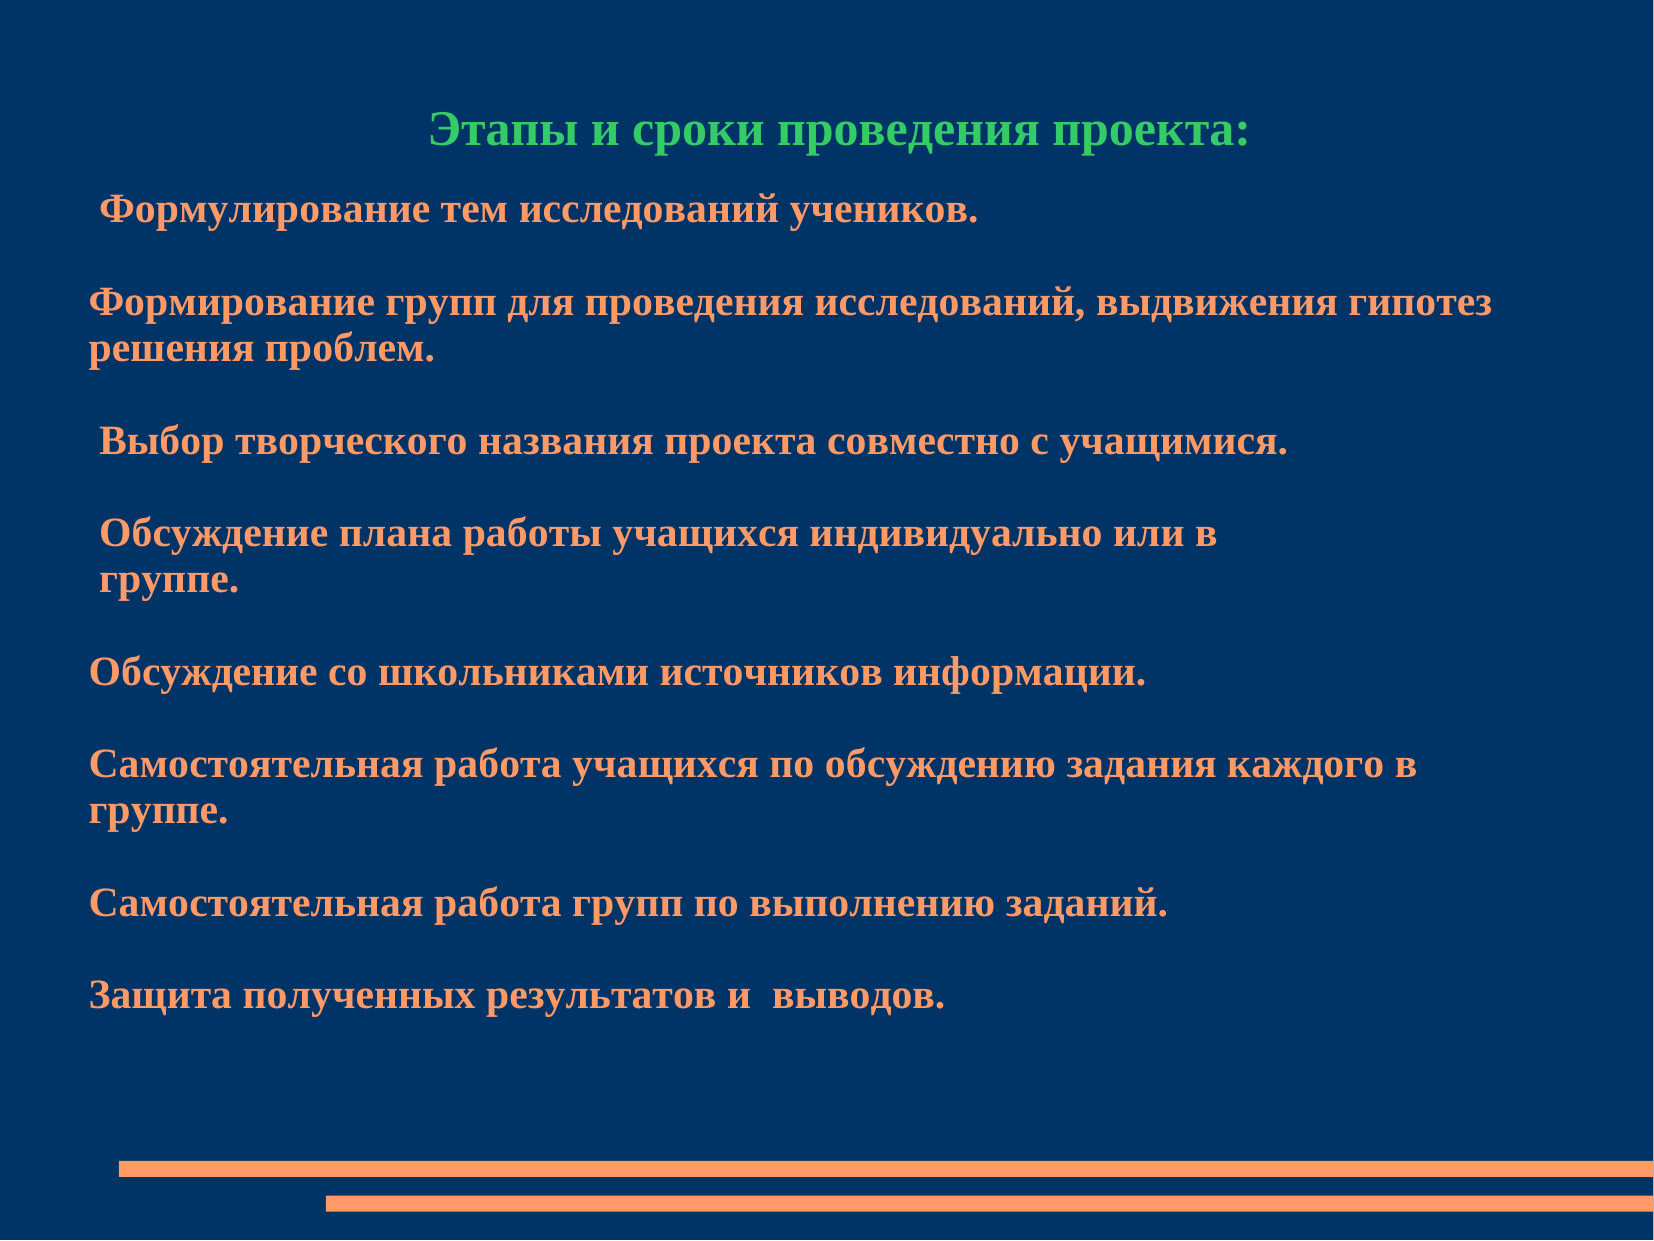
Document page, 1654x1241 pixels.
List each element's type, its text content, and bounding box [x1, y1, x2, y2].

subtitle Этапы и сроки проведения проекта: Формулирование тем исследований учеников. Формирование групп для проведения исследований, выдвижения гипотез решения проблем. Выбор творческого названия проекта совместно с учащимися. Обсуждение плана работы учащихся индивидуально или в группе. Обсуждение со школьниками источников информации. Самостоятельная работа учащихся по обсуждению задания каждого в группе. Самостоятельная работа групп по выполнению заданий. Защита полученных результатов и выводов. [88, 56, 1565, 1152]
